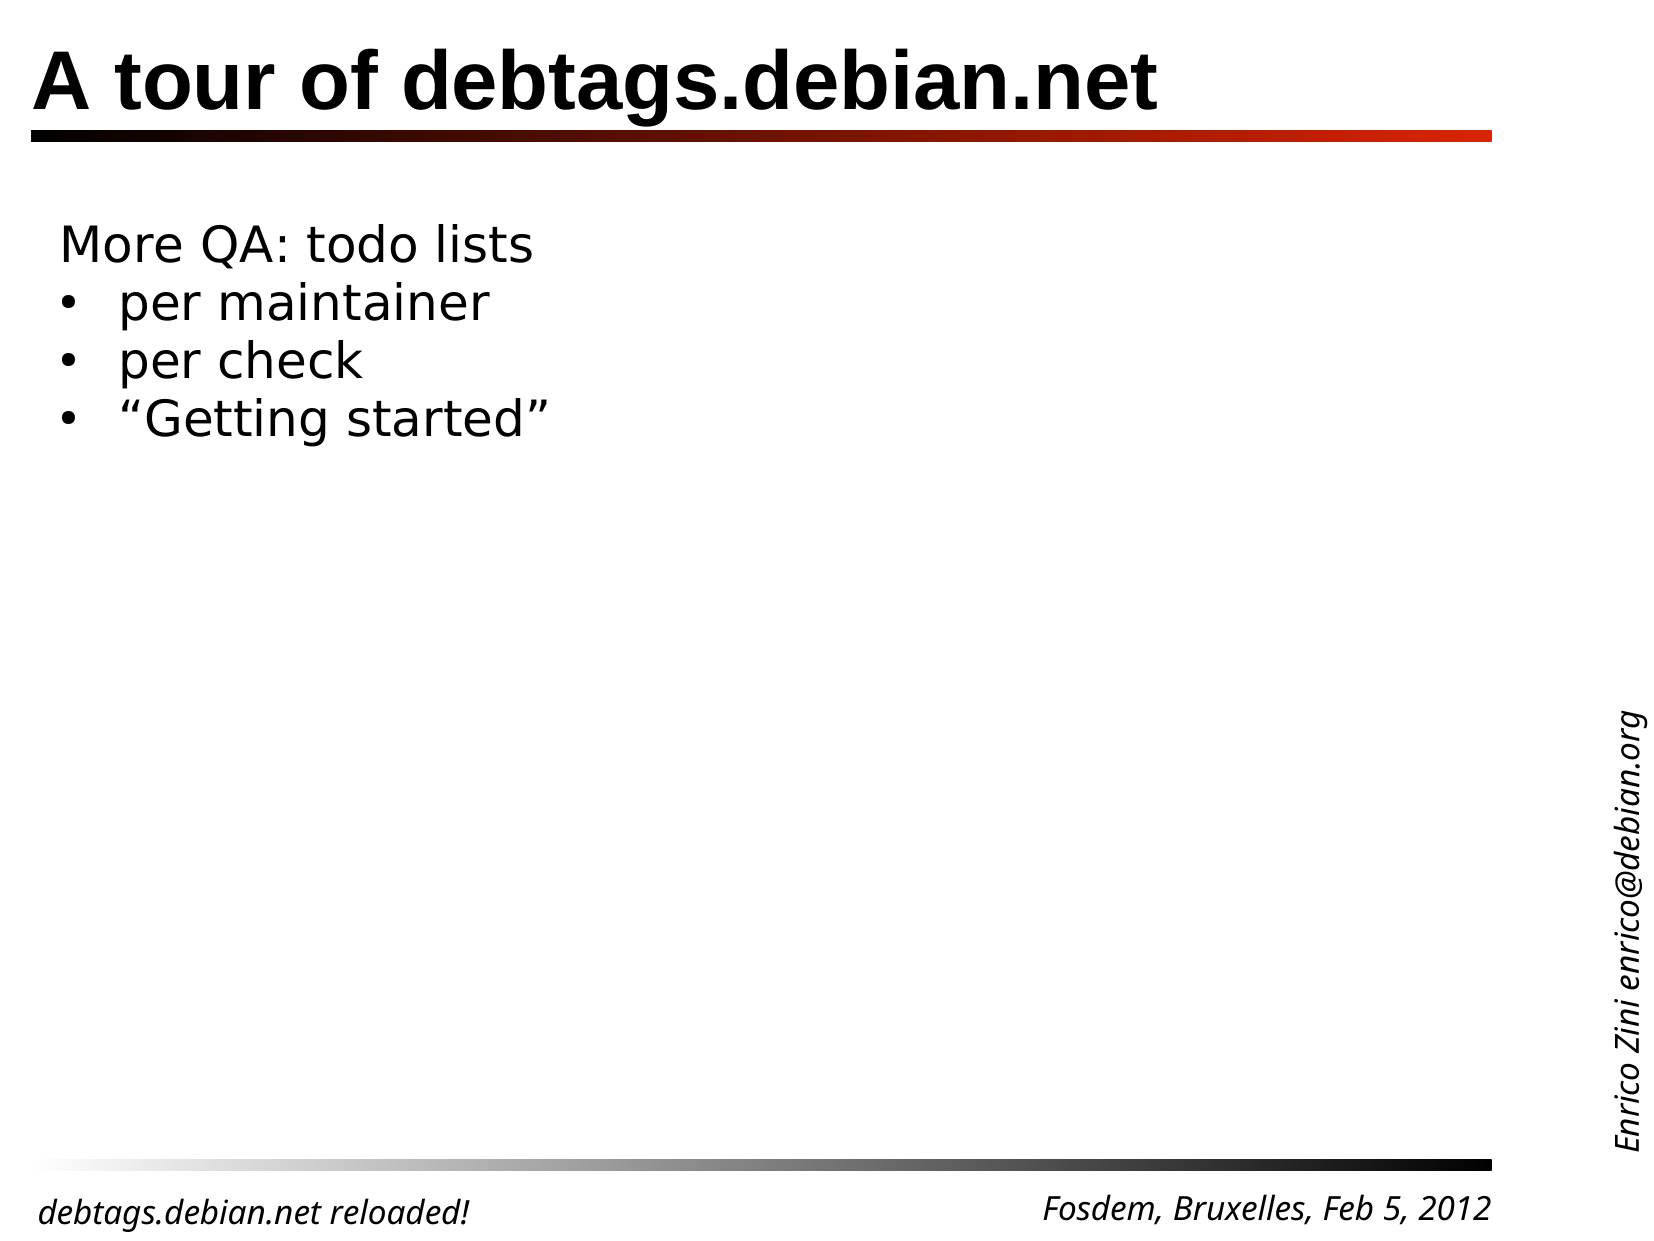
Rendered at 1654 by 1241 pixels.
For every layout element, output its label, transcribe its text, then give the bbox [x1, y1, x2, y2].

text_box More QA: todo lists per maintainer per check “Getting started” [30, 215, 1507, 1089]
text_box A tour of debtags.debian.net [31, 34, 1438, 168]
